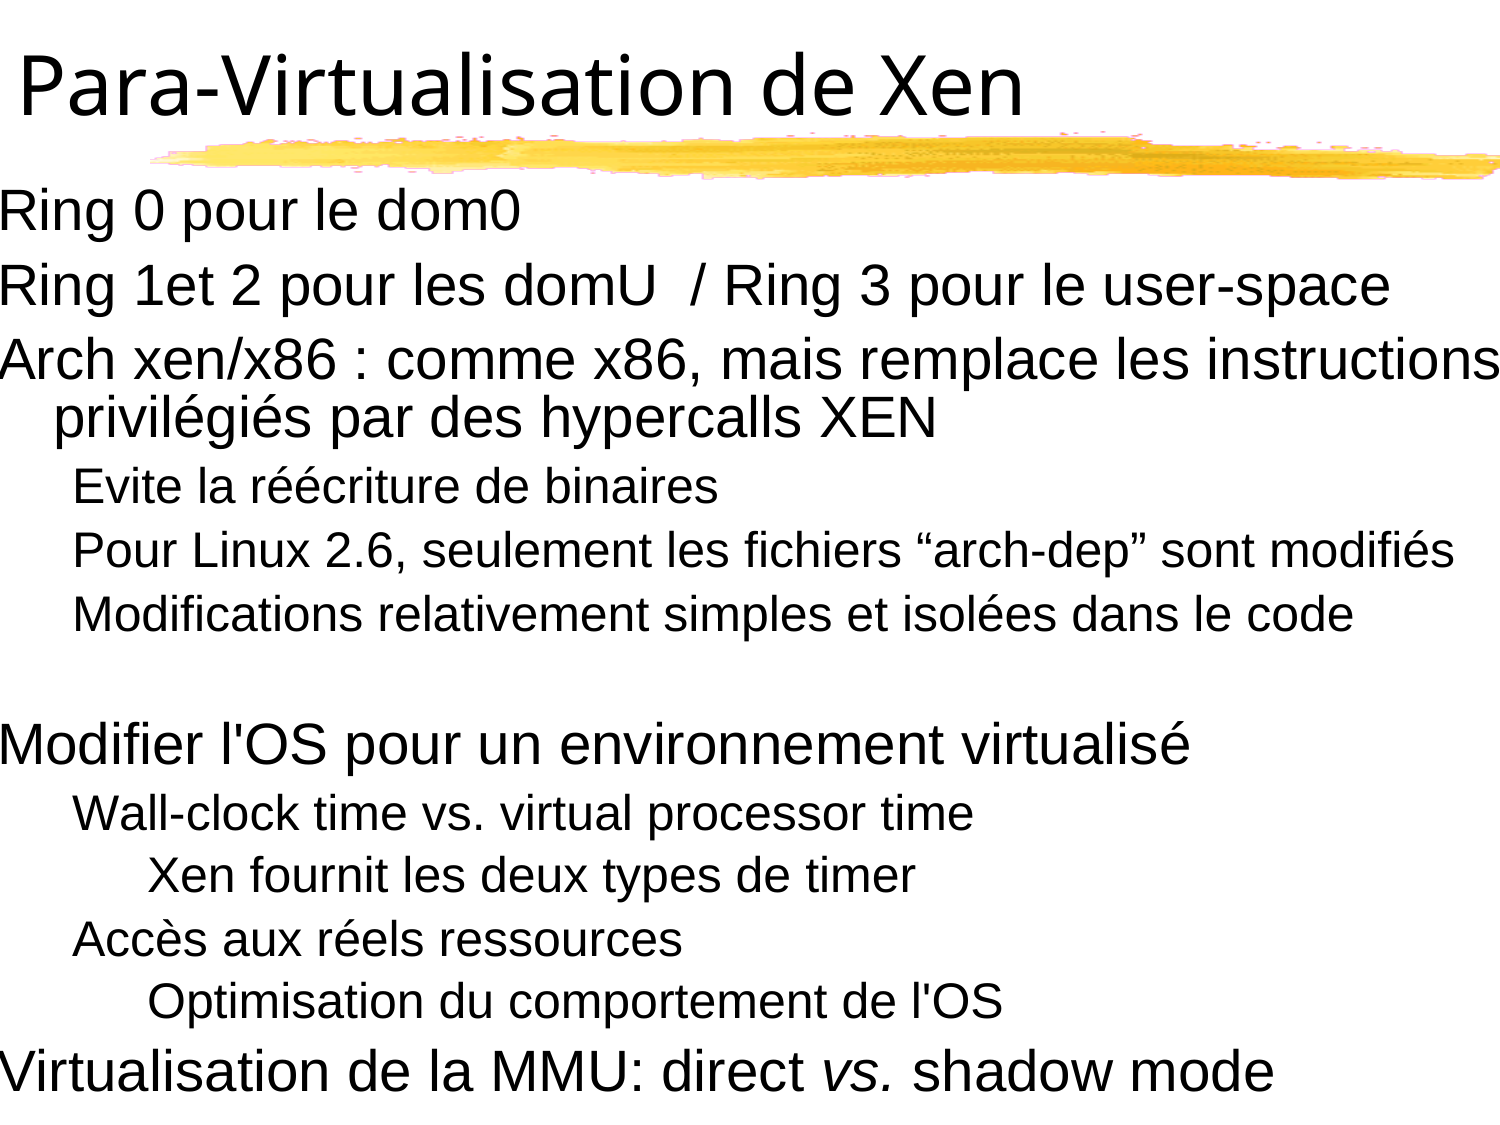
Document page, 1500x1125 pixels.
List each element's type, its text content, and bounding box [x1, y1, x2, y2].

picture [150, 143, 1500, 176]
list Ring 0 pour le dom0 Ring 1et 2 pour les domU / Ring 3 pour le user-space Arch xen/x86 : comme x86, mais remplace les instructions privilégiés par des hypercalls XEN Evite la réécriture de binaires Pour Linux 2.6, seulement les fichiers “arch-dep” sont modifiés Modifications relativement simples et isolées dans le code Modifier l'OS pour un environnement virtualisé Wall-clock time vs. virtual processor time Xen fournit les deux types de timer Accès aux réels ressources Optimisation du comportement de l'OS Virtualisation de la MMU: direct vs. shadow mode [0, 176, 1500, 1117]
title Para-Virtualisation de Xen [1, 0, 1500, 143]
